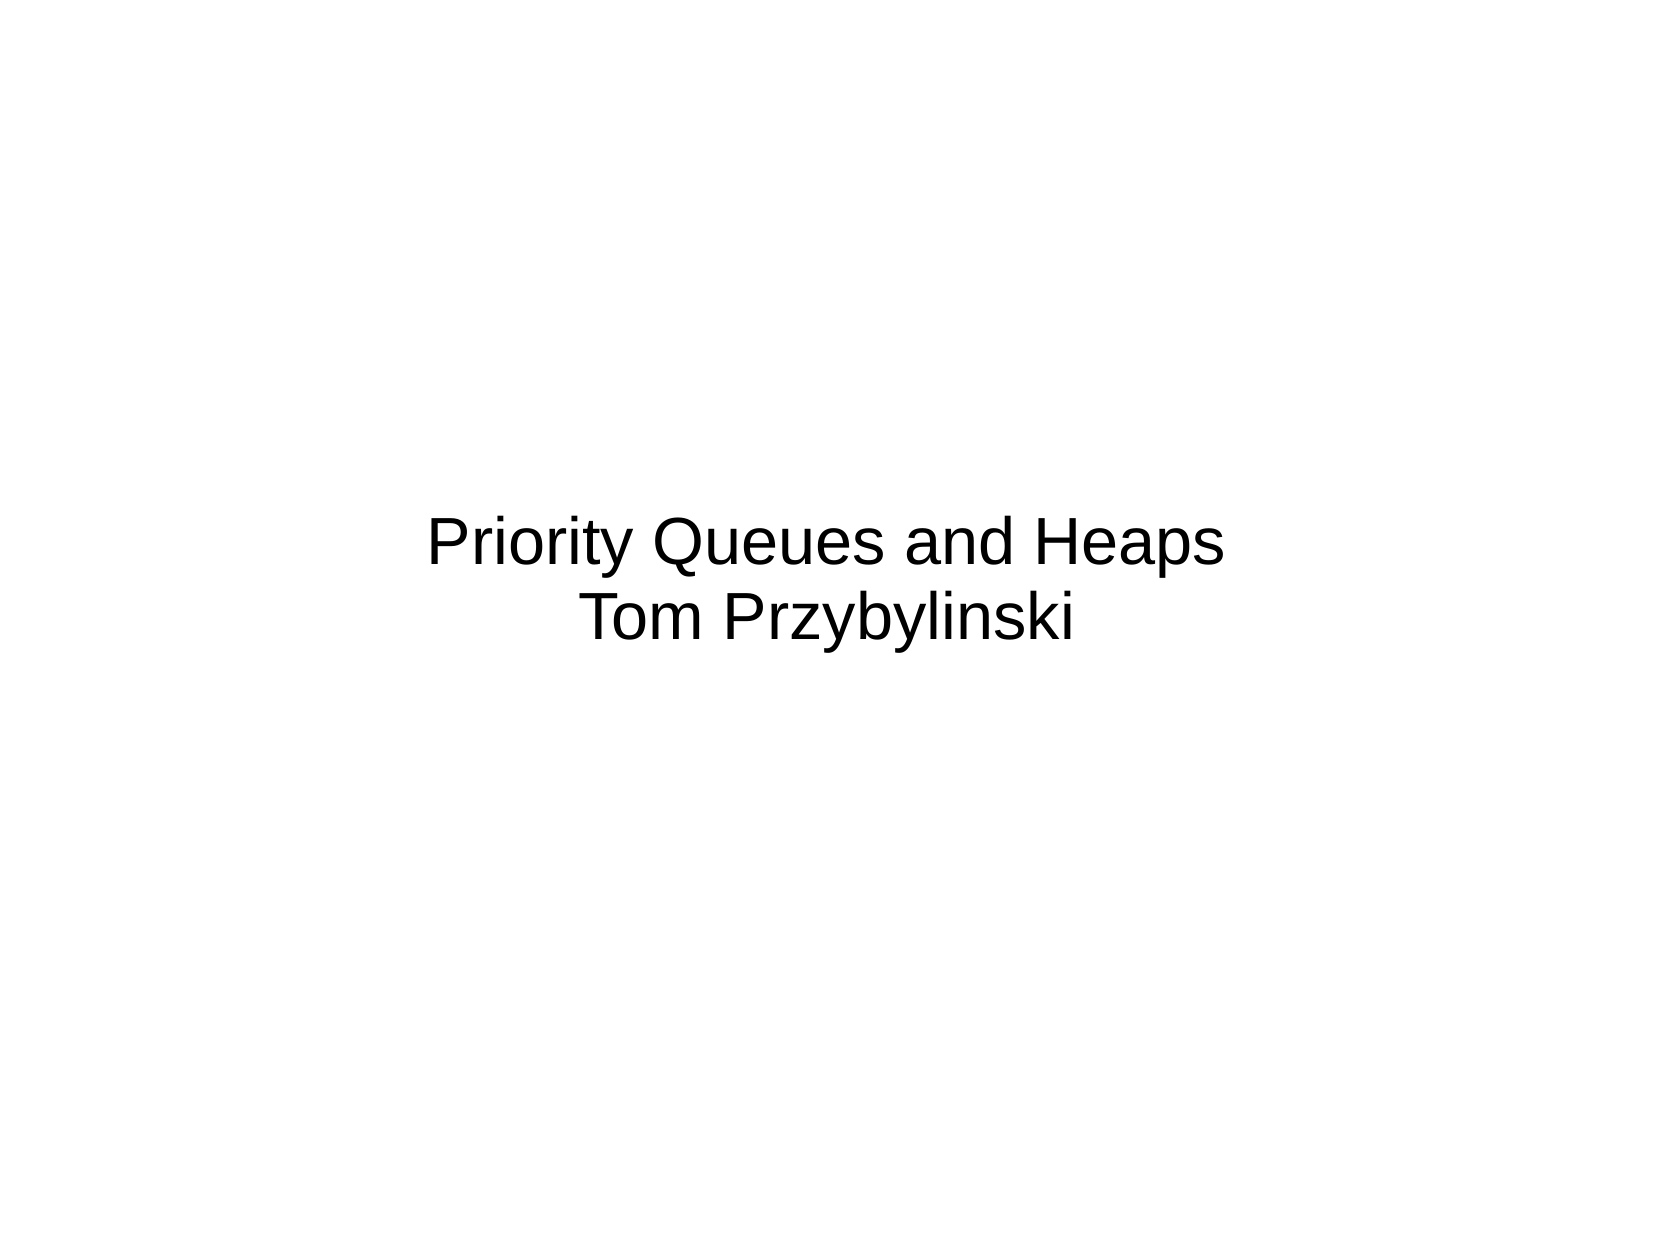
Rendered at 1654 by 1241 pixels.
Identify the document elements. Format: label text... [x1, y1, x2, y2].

subtitle Priority Queues and Heaps Tom Przybylinski [82, 56, 1571, 1102]
